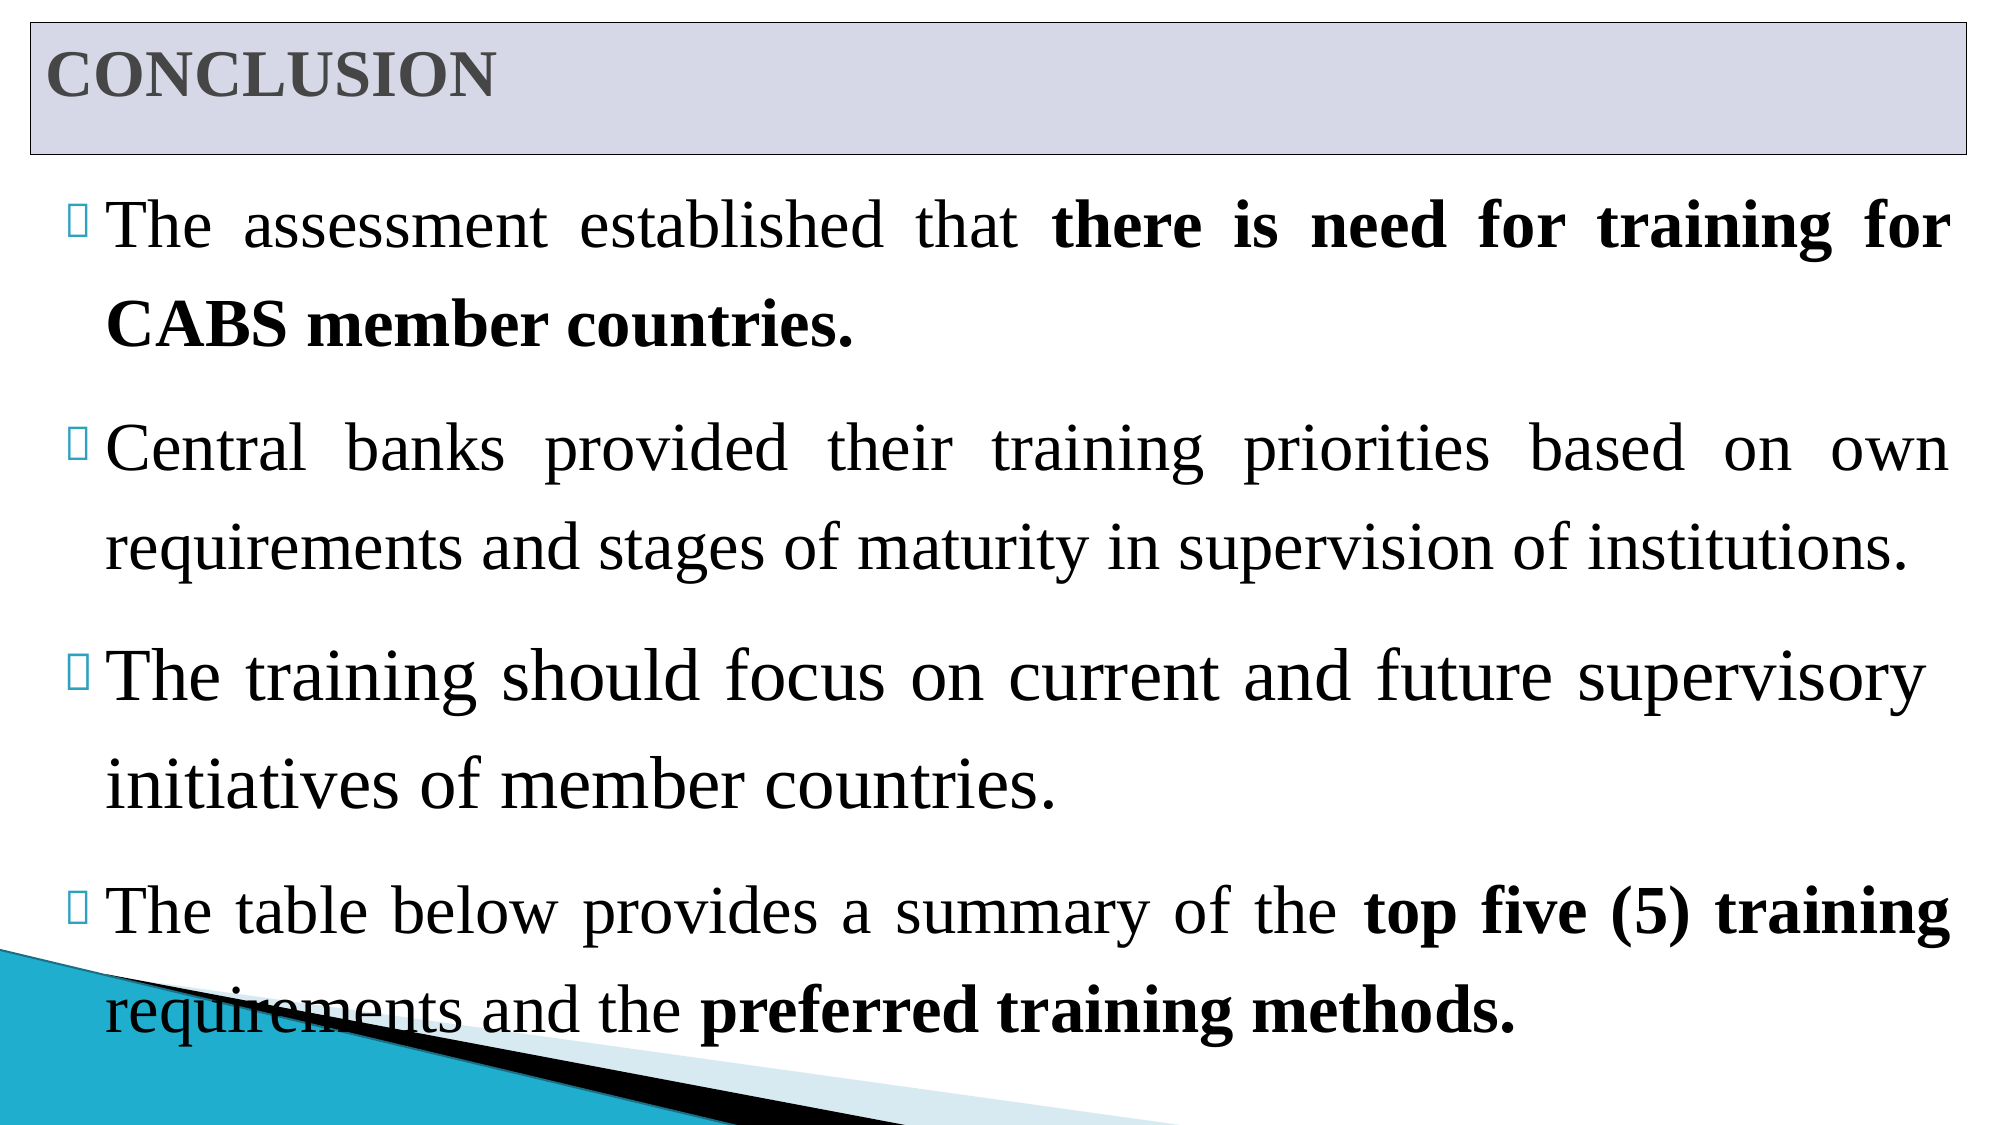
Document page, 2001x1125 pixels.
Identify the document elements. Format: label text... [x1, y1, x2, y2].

list The assessment established that there is need for training for CABS member countries. Central banks provided their training priorities based on own requirements and stages of maturity in supervision of institutions. The training should focus on current and future supervisory initiatives of member countries. The table below provides a summary of the top five (5) training requirements and the preferred training methods. [30, 154, 1967, 1090]
title CONCLUSION [30, 22, 1967, 154]
